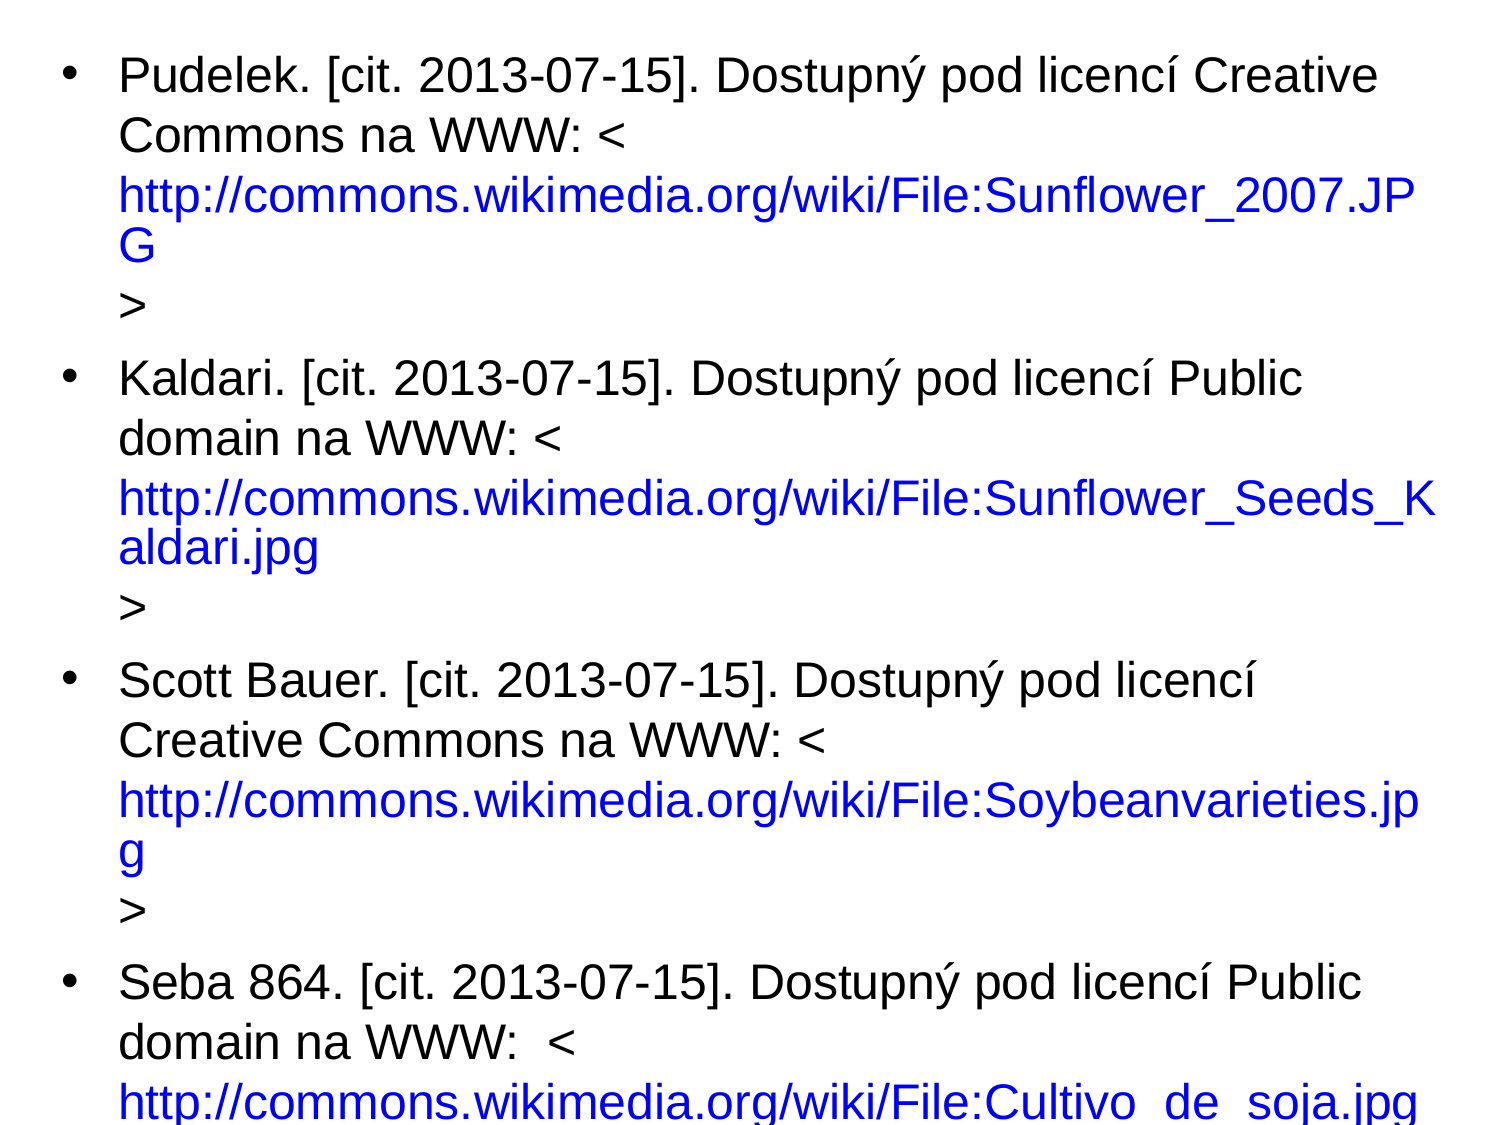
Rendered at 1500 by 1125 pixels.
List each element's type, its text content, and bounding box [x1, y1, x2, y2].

list Pudelek. [cit. 2013-07-15]. Dostupný pod licencí Creative Commons na WWW: <http://commons.wikimedia.org/wiki/File:Sunflower_2007.JPG> Kaldari. [cit. 2013-07-15]. Dostupný pod licencí Public domain na WWW: <http://commons.wikimedia.org/wiki/File:Sunflower_Seeds_Kaldari.jpg> Scott Bauer. [cit. 2013-07-15]. Dostupný pod licencí Creative Commons na WWW: <http://commons.wikimedia.org/wiki/File:Soybeanvarieties.jpg> Seba 864. [cit. 2013-07-15]. Dostupný pod licencí Public domain na WWW: <http://commons.wikimedia.org/wiki/File:Cultivo_de_soja.jpg> [46, 35, 1454, 1048]
